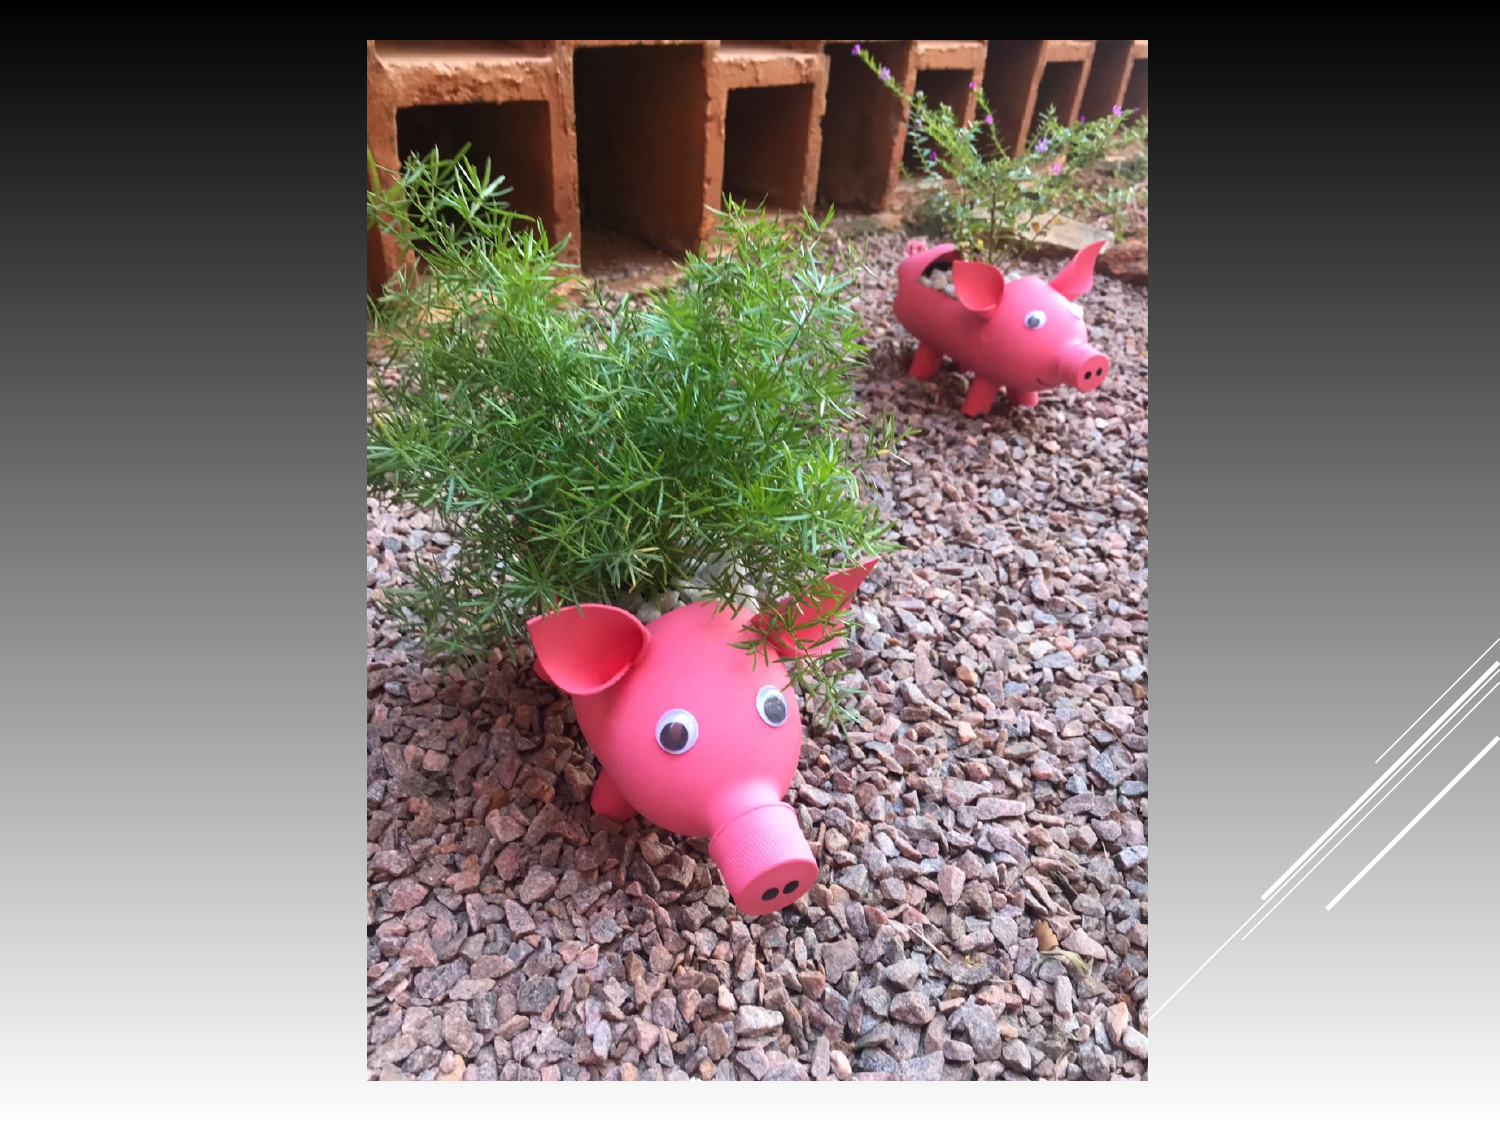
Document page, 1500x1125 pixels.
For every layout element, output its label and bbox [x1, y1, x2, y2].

picture [367, 40, 1148, 1081]
